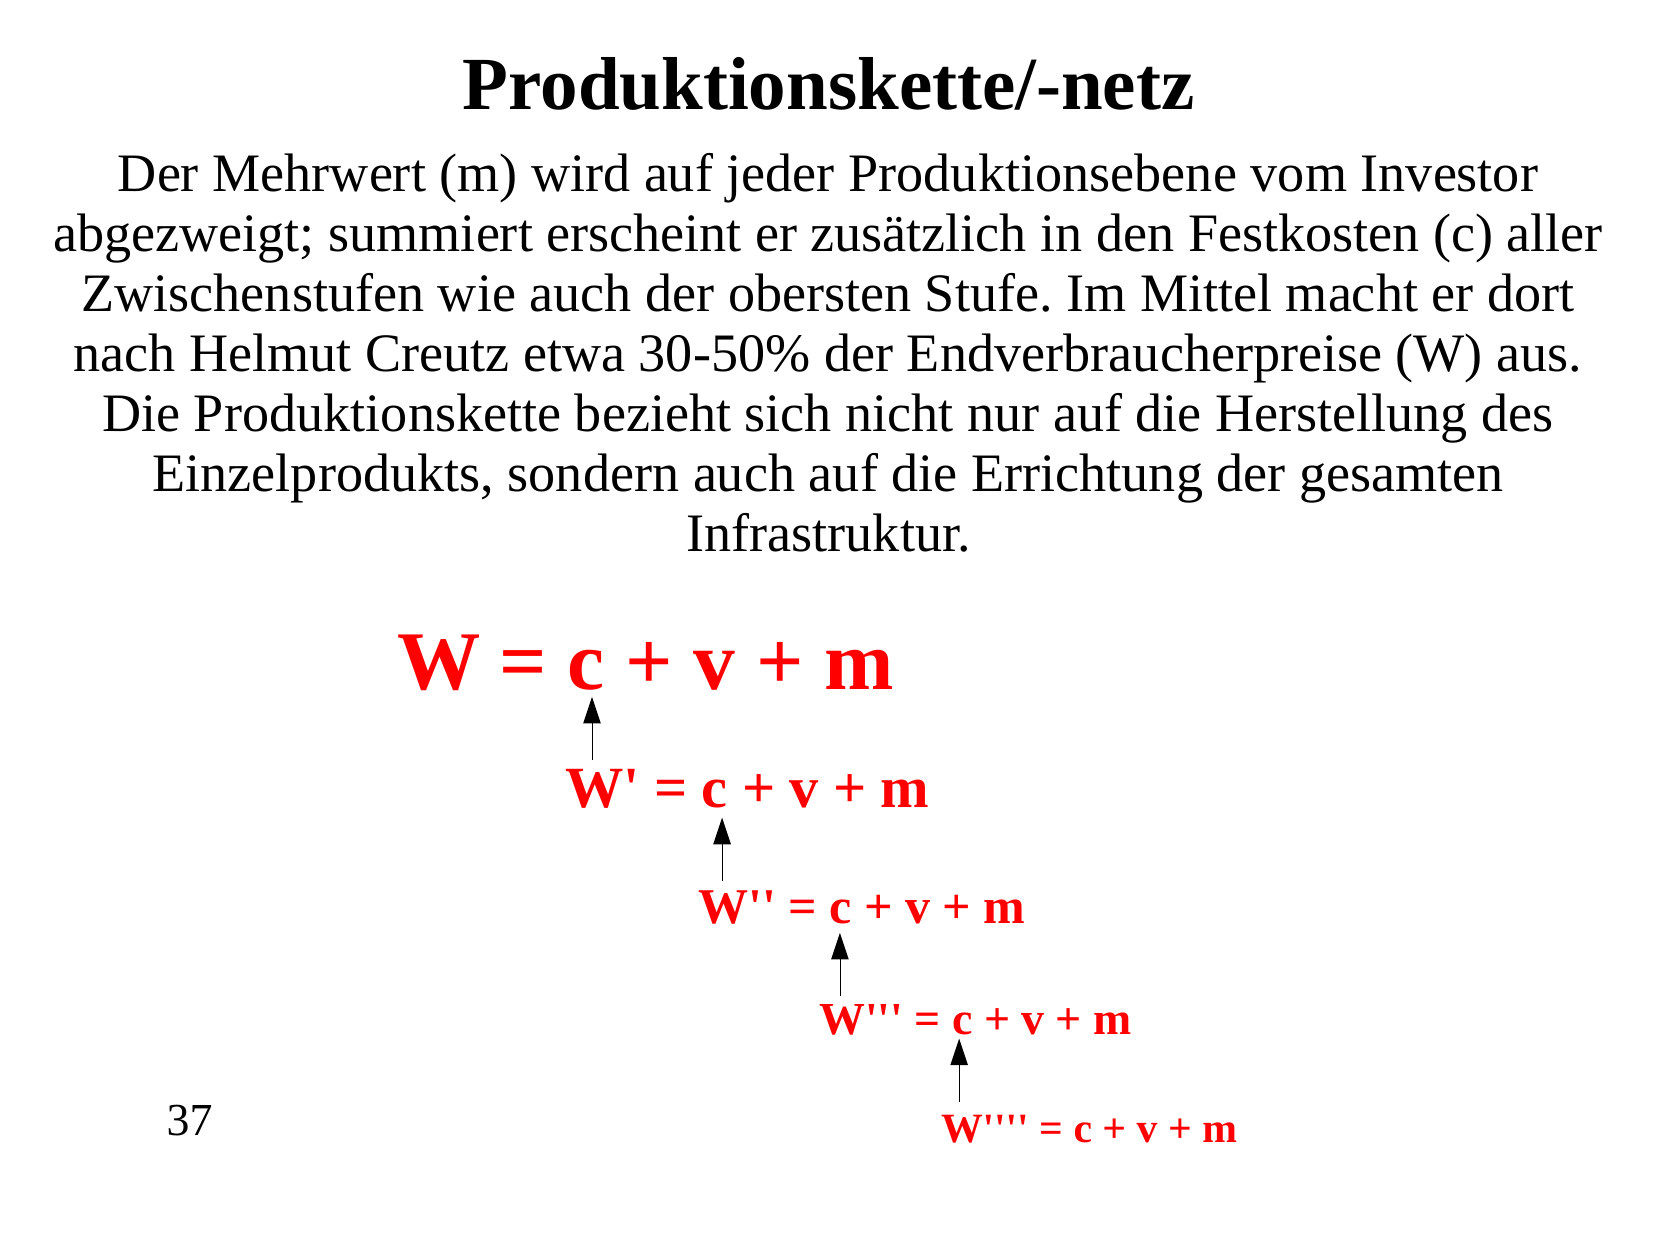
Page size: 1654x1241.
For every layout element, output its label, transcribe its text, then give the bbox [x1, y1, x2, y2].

text_box W = c + v + m [382, 608, 1004, 733]
text_box W'''' = c + v + m [926, 1098, 1262, 1165]
text_box <Foliennummer> [14, 1087, 365, 1158]
text_box W'' = c + v + m [683, 871, 1057, 943]
text_box Produktionskette/-netz Der Mehrwert (m) wird auf jeder Produktionsebene vom Investor abgezweigt; summiert erscheint er zusätzlich in den Festkosten (c) aller Zwischenstufen wie auch der obersten Stufe. Im Mittel macht er dort nach Helmut Creutz etwa 30-50% der Endverbraucherpreise (W) aus. Die Produktionskette bezieht sich nicht nur auf die Herstellung des Einzelprodukts, sondern auch auf die Errichtung der gesamten Infrastruktur. [36, 35, 1622, 580]
text_box W' = c + v + m [550, 748, 966, 836]
text_box W''' = c + v + m [804, 986, 1160, 1058]
